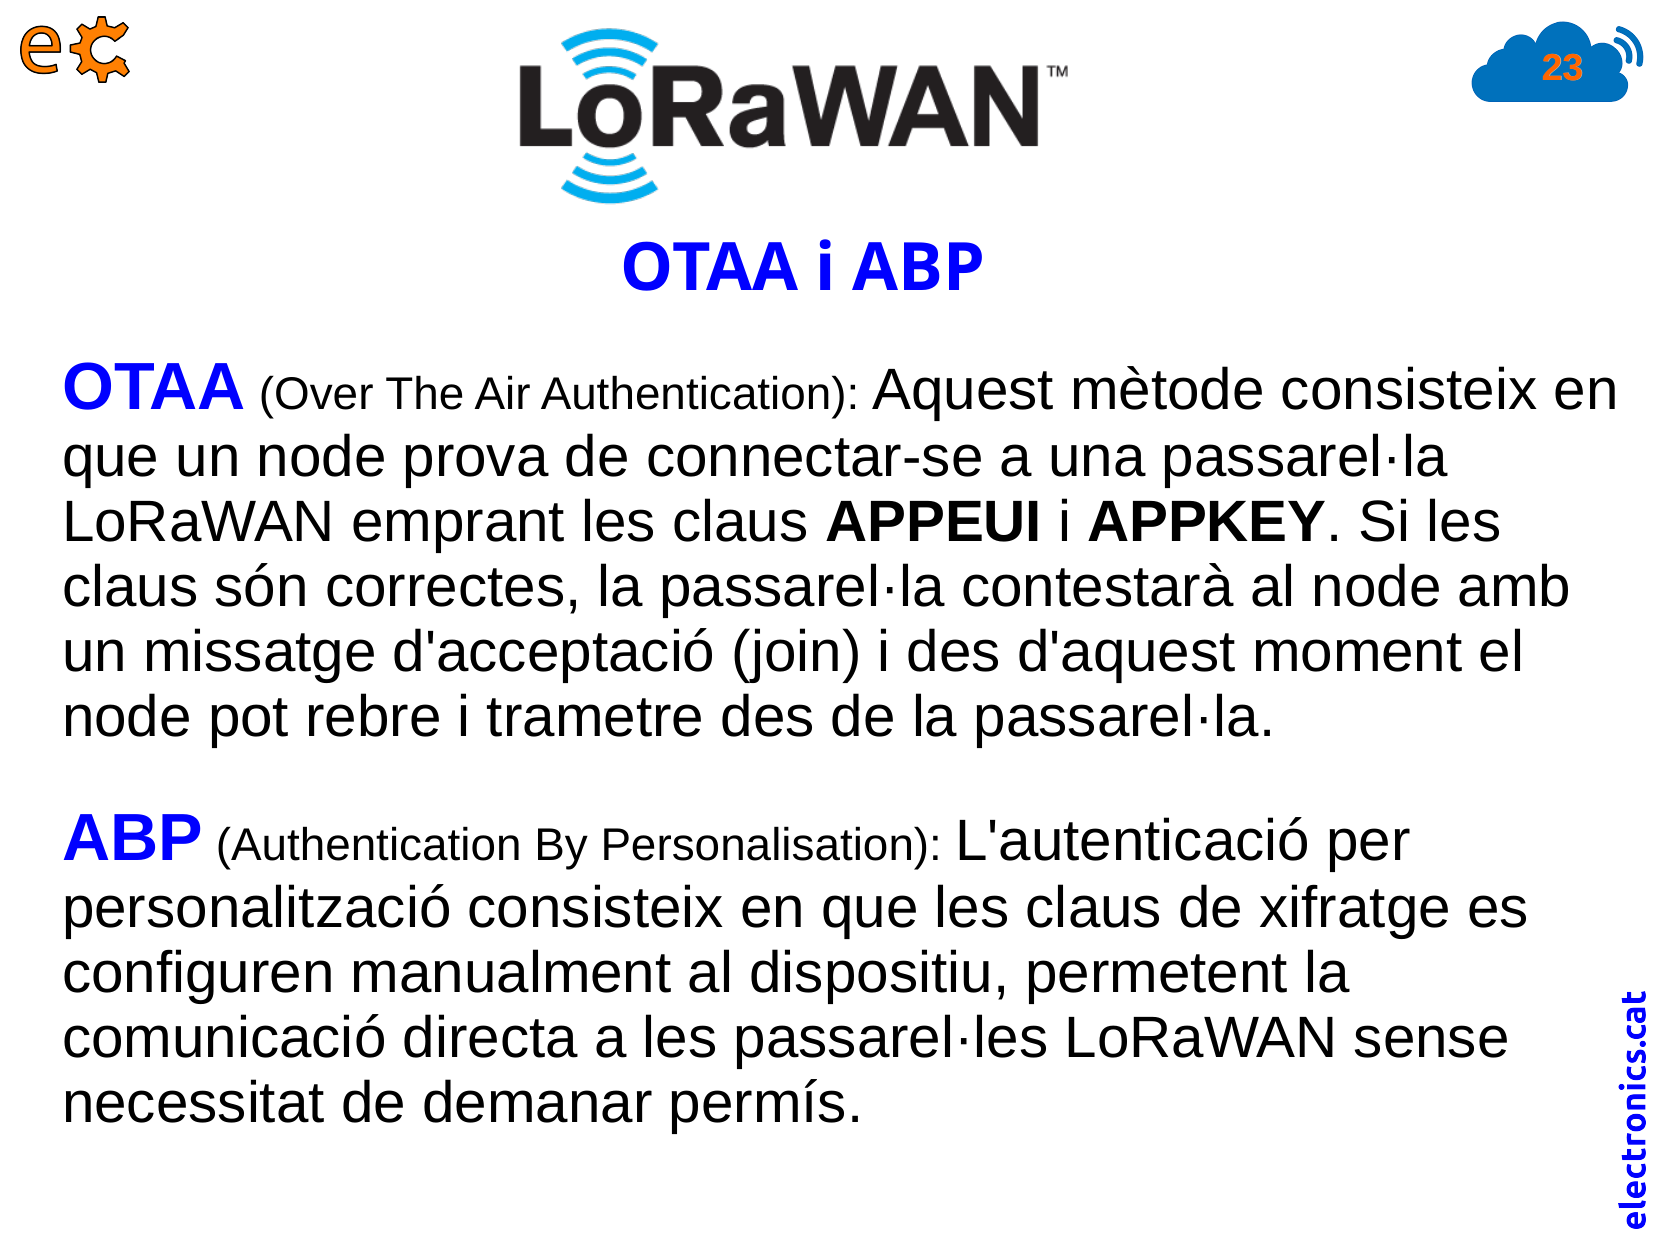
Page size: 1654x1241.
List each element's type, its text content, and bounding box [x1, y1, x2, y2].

text_box OTAA (Over The Air Authentication): Aquest mètode consisteix en que un node prova de connectar-se a una passarel·la LoRaWAN emprant les claus APPEUI i APPKEY. Si les claus són correctes, la passarel·la contestarà al node amb un missatge d'acceptació (join) i des d'aquest moment el node pot rebre i trametre des de la passarel·la. ABP (Authentication By Personalisation): L'autenticació per personalització consisteix en que les claus de xifratge es configuren manualment al dispositiu, permetent la comunicació directa a les passarel·les LoRaWAN sense necessitat de demanar permís. [47, 341, 1654, 1241]
text_box <número> [1526, 38, 1654, 109]
picture [405, 0, 1146, 186]
text_box OTAA i ABP [0, 186, 1607, 343]
picture [1464, 16, 1650, 106]
picture [20, 16, 130, 83]
